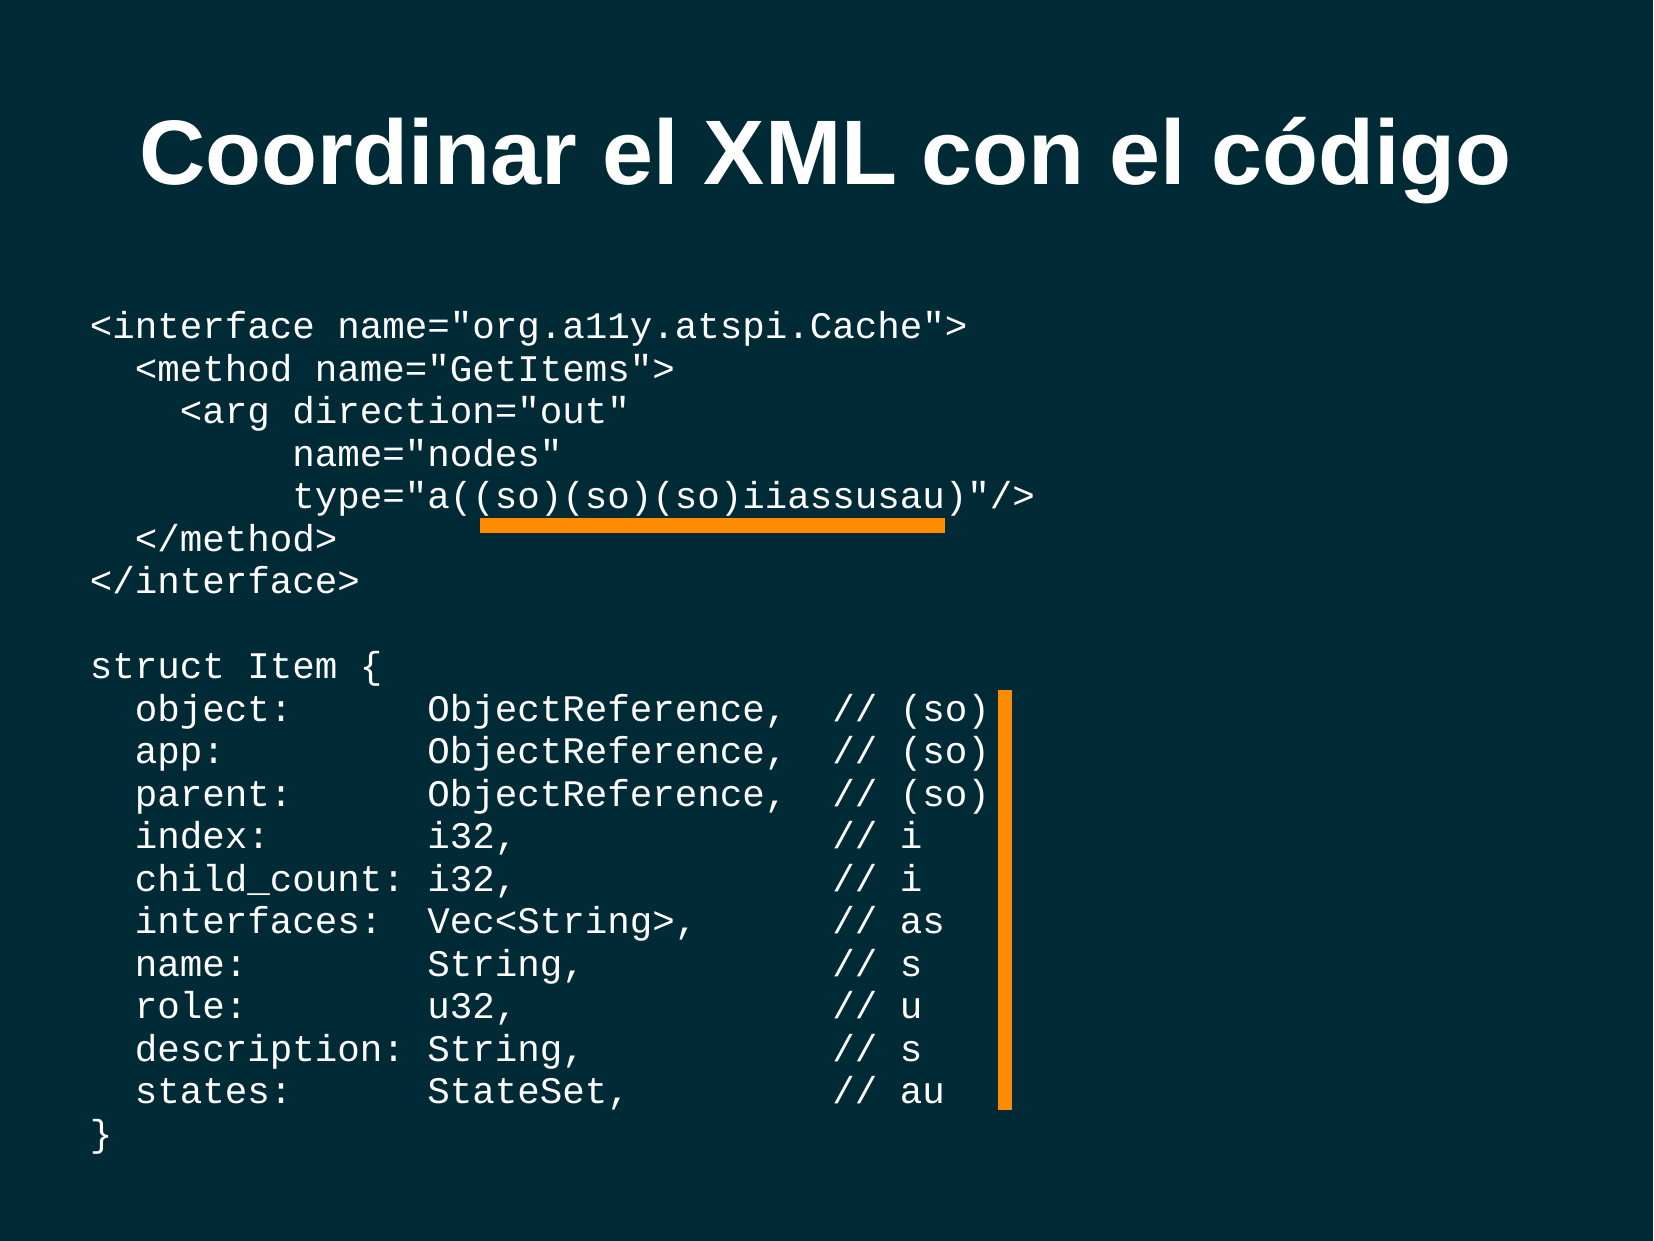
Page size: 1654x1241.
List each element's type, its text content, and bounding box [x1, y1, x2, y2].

title Coordinar el XML con el código [82, 49, 1571, 257]
text_box <interface name="org.a11y.atspi.Cache"> <method name="GetItems"> <arg direction="out" name="nodes" type="a((so)(so)(so)iiassusau)"/> </method> </interface> struct Item { object: ObjectReference, // (so) app: ObjectReference, // (so) parent: ObjectReference, // (so) index: i32, // i child_count: i32, // i interfaces: Vec<String>, // as name: String, // s role: u32, // u description: String, // s states: StateSet, // au } [75, 300, 1576, 1166]
